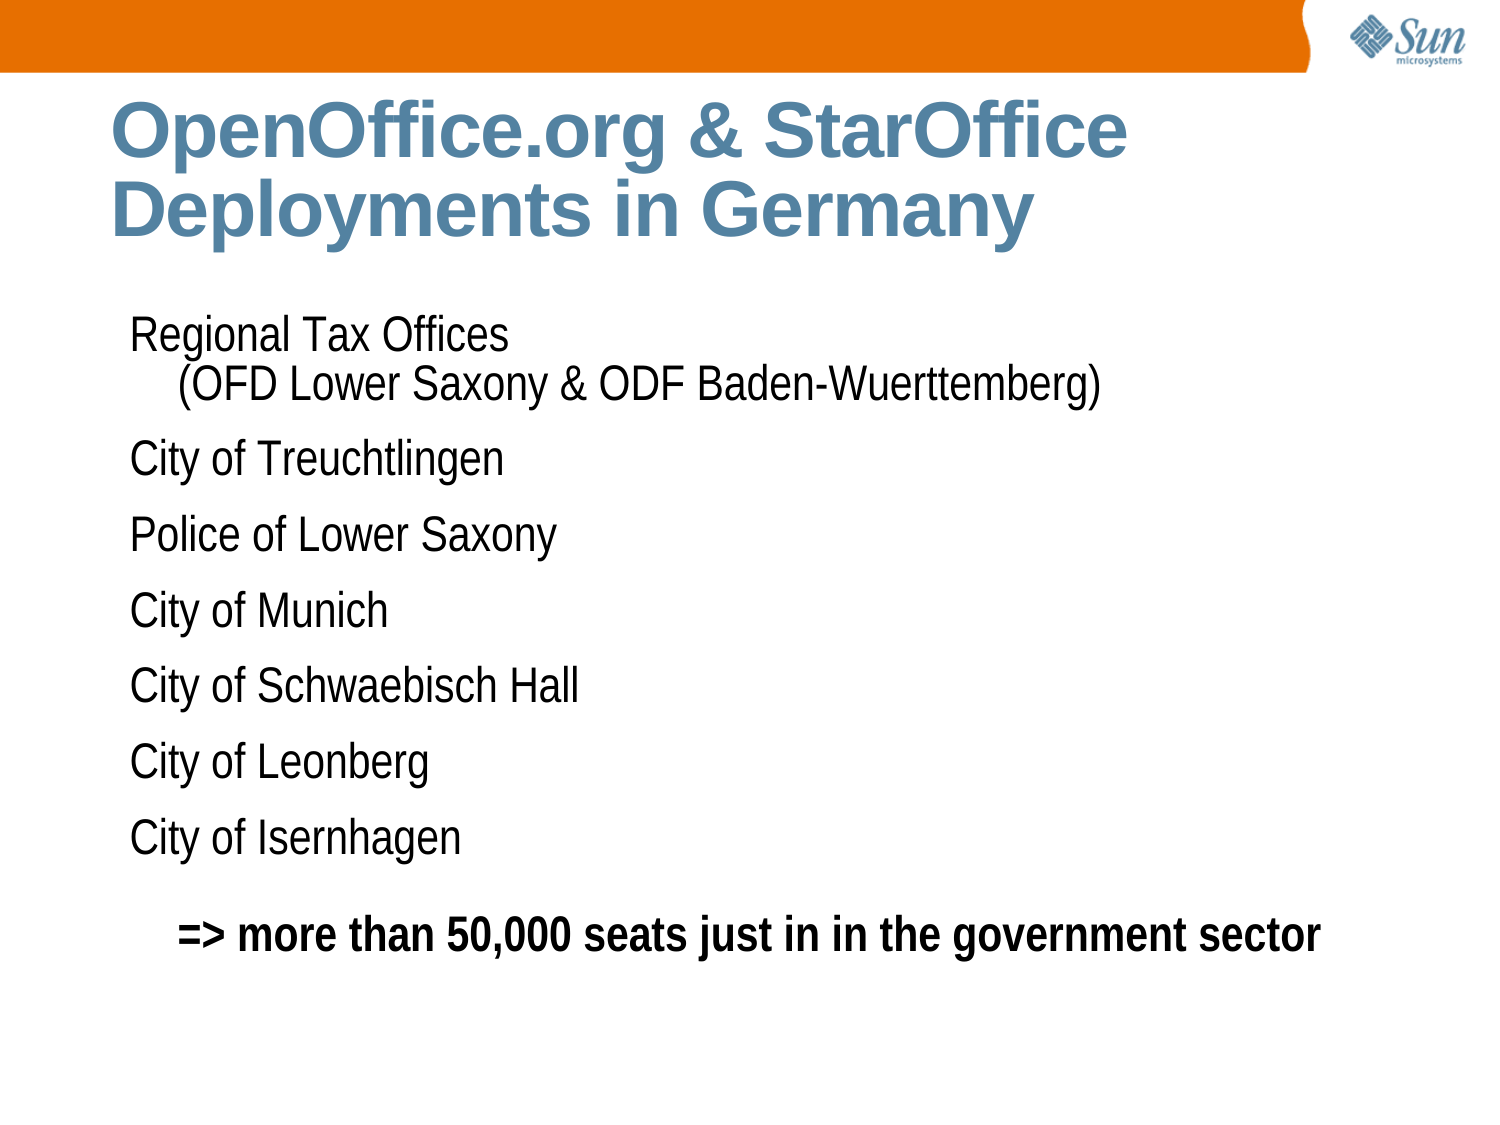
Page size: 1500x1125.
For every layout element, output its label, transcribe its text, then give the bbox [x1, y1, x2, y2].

picture [0, 0, 1500, 75]
list Regional Tax Offices (OFD Lower Saxony & ODF Baden-Wuerttemberg) City of Treuchtlingen Police of Lower Saxony City of Munich City of Schwaebisch Hall City of Leonberg City of Isernhagen => more than 50,000 seats just in in the government sector [110, 312, 1472, 1042]
title OpenOffice.org & StarOffice Deployments in Germany [110, 93, 1392, 290]
